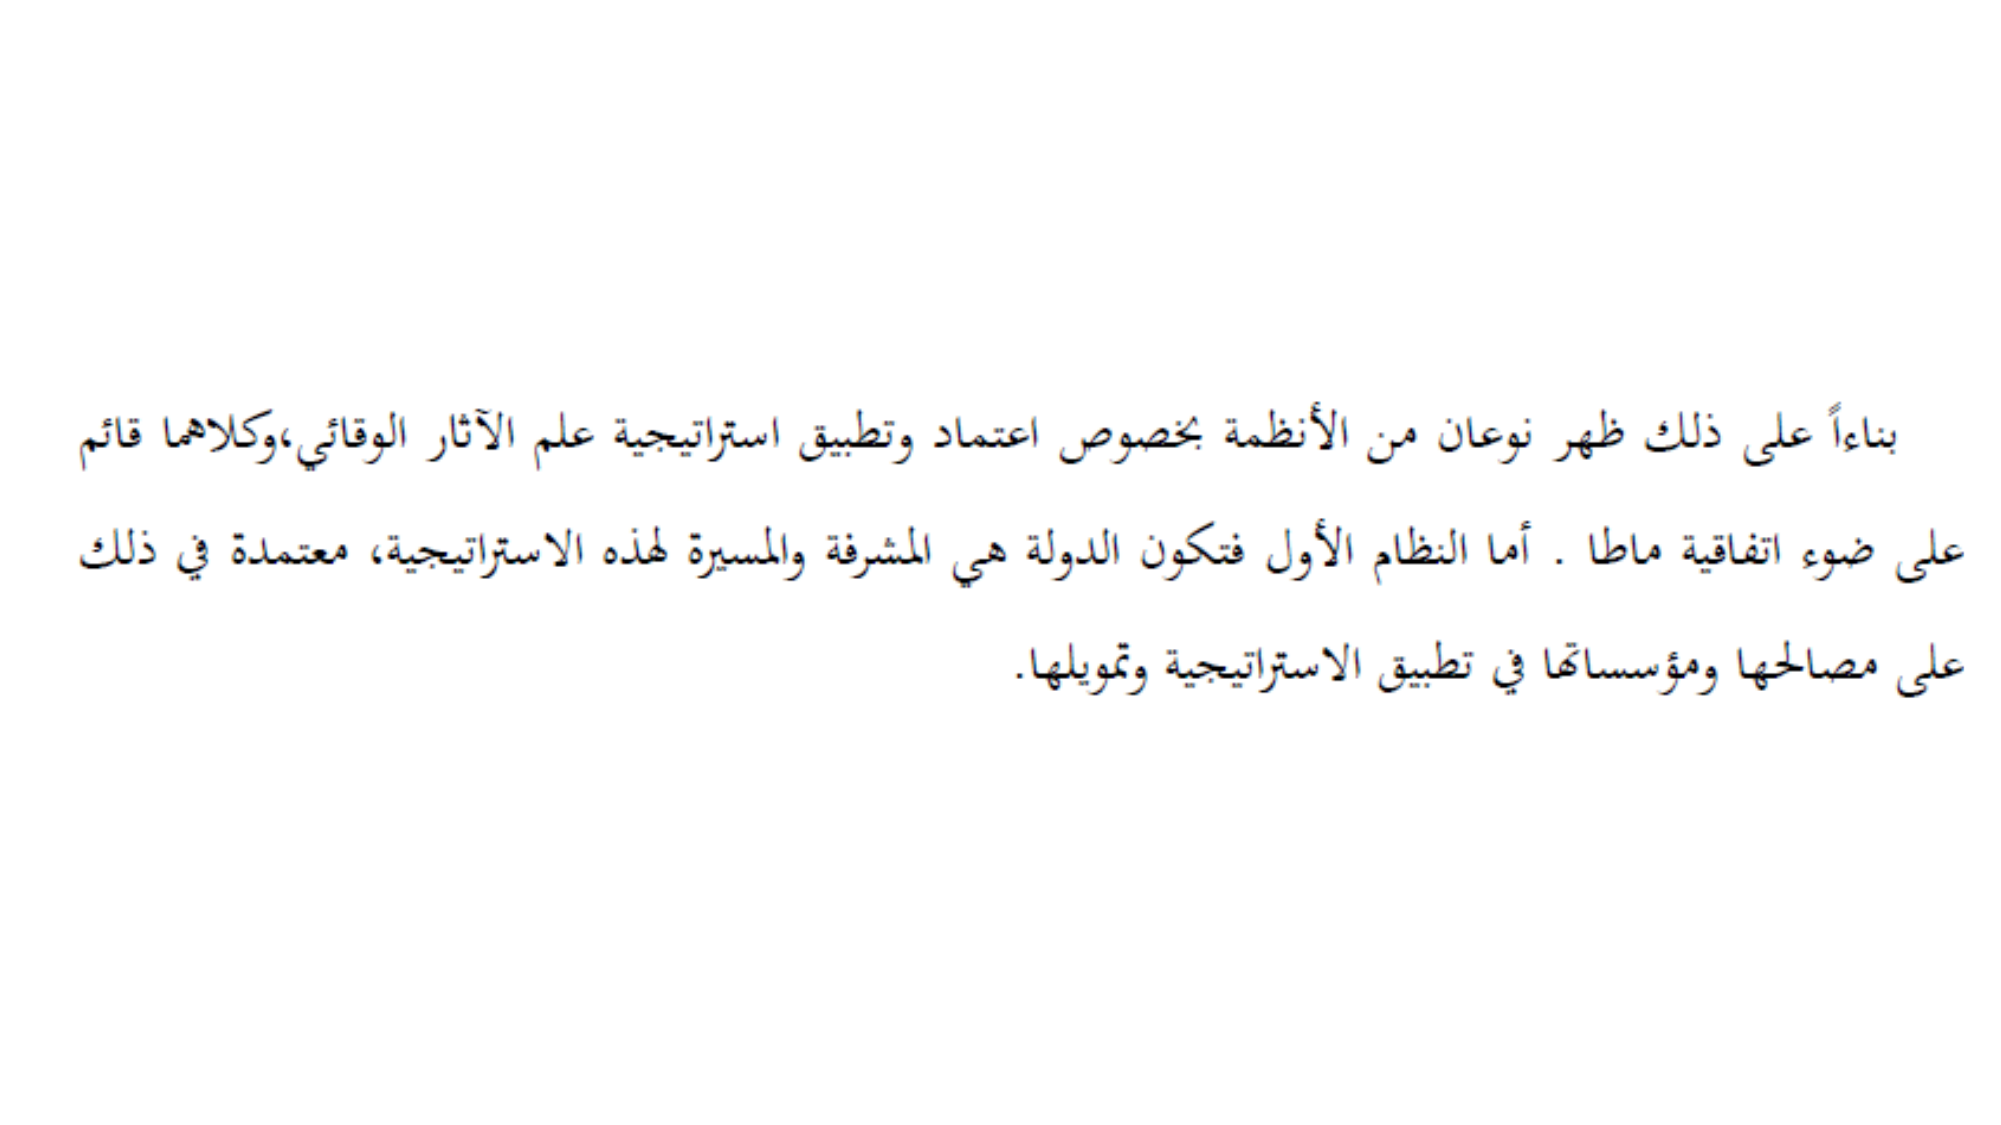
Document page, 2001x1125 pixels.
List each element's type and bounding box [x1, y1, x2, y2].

picture [69, 375, 1965, 757]
